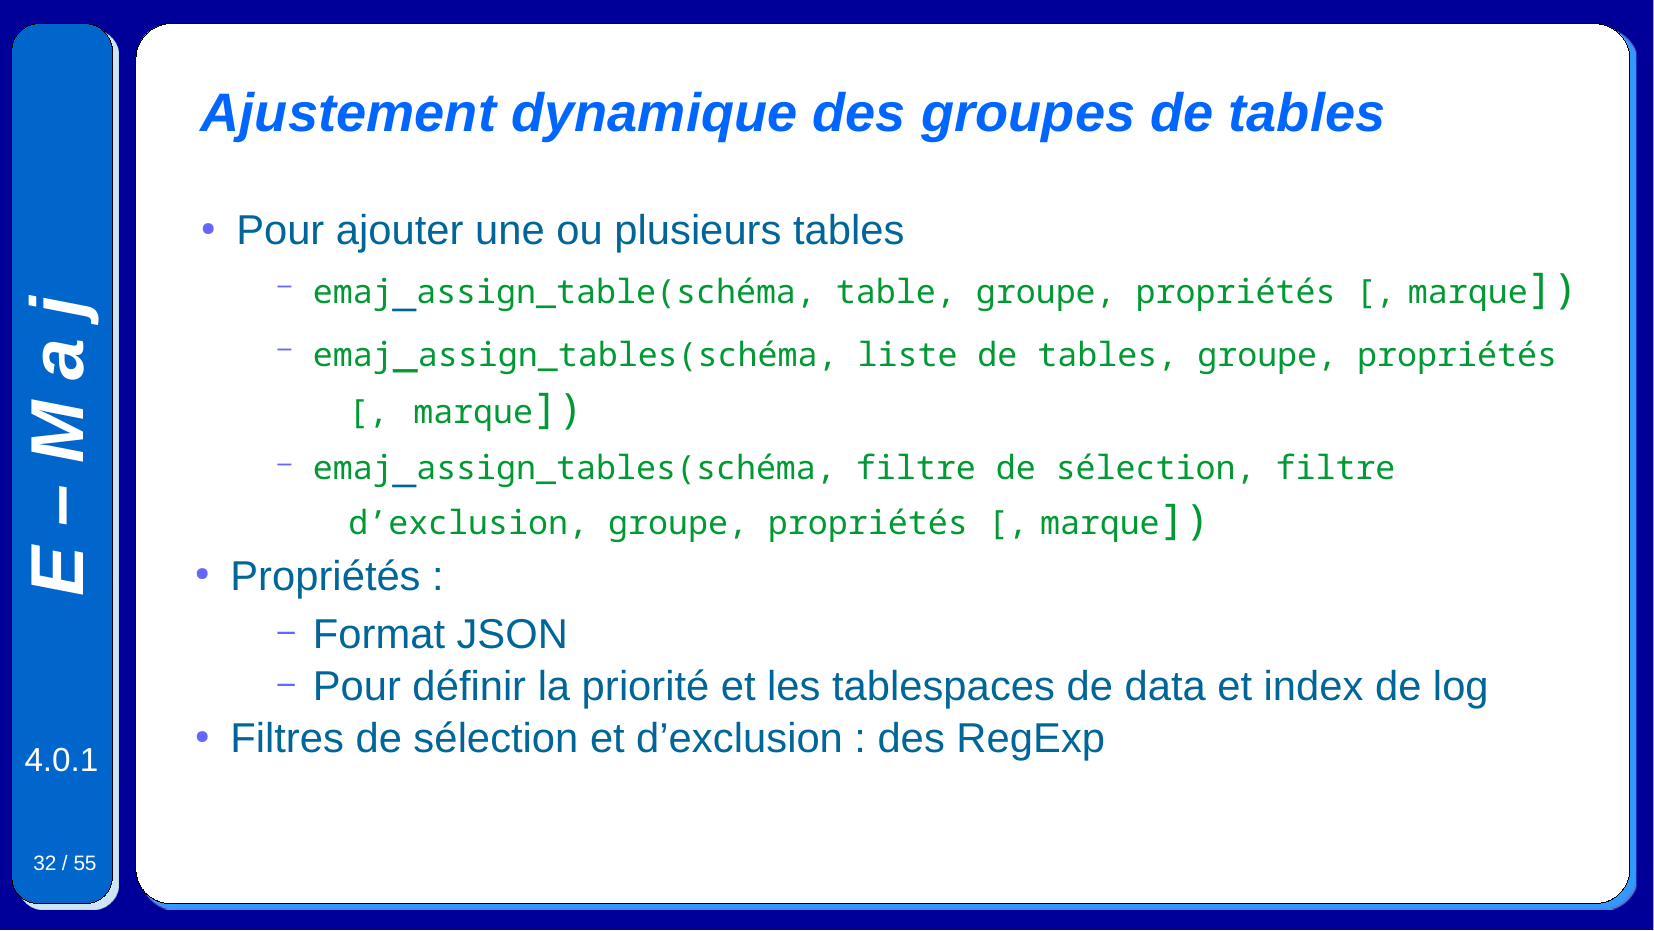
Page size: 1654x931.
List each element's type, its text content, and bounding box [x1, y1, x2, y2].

title Ajustement dynamique des groupes de tables [200, 34, 1575, 191]
list Pour ajouter une ou plusieurs tables emaj_assign_table(schéma, table, groupe, propriétés [, marque]) emaj_assign_tables(schéma, liste de tables, groupe, propriétés [, marque]) emaj_assign_tables(schéma, filtre de sélection, filtre d’exclusion, groupe, propriétés [, marque]) Propriétés : Format JSON Pour définir la priorité et les tablespaces de data et index de log Filtres de sélection et d’exclusion : des RegExp [177, 206, 1587, 834]
